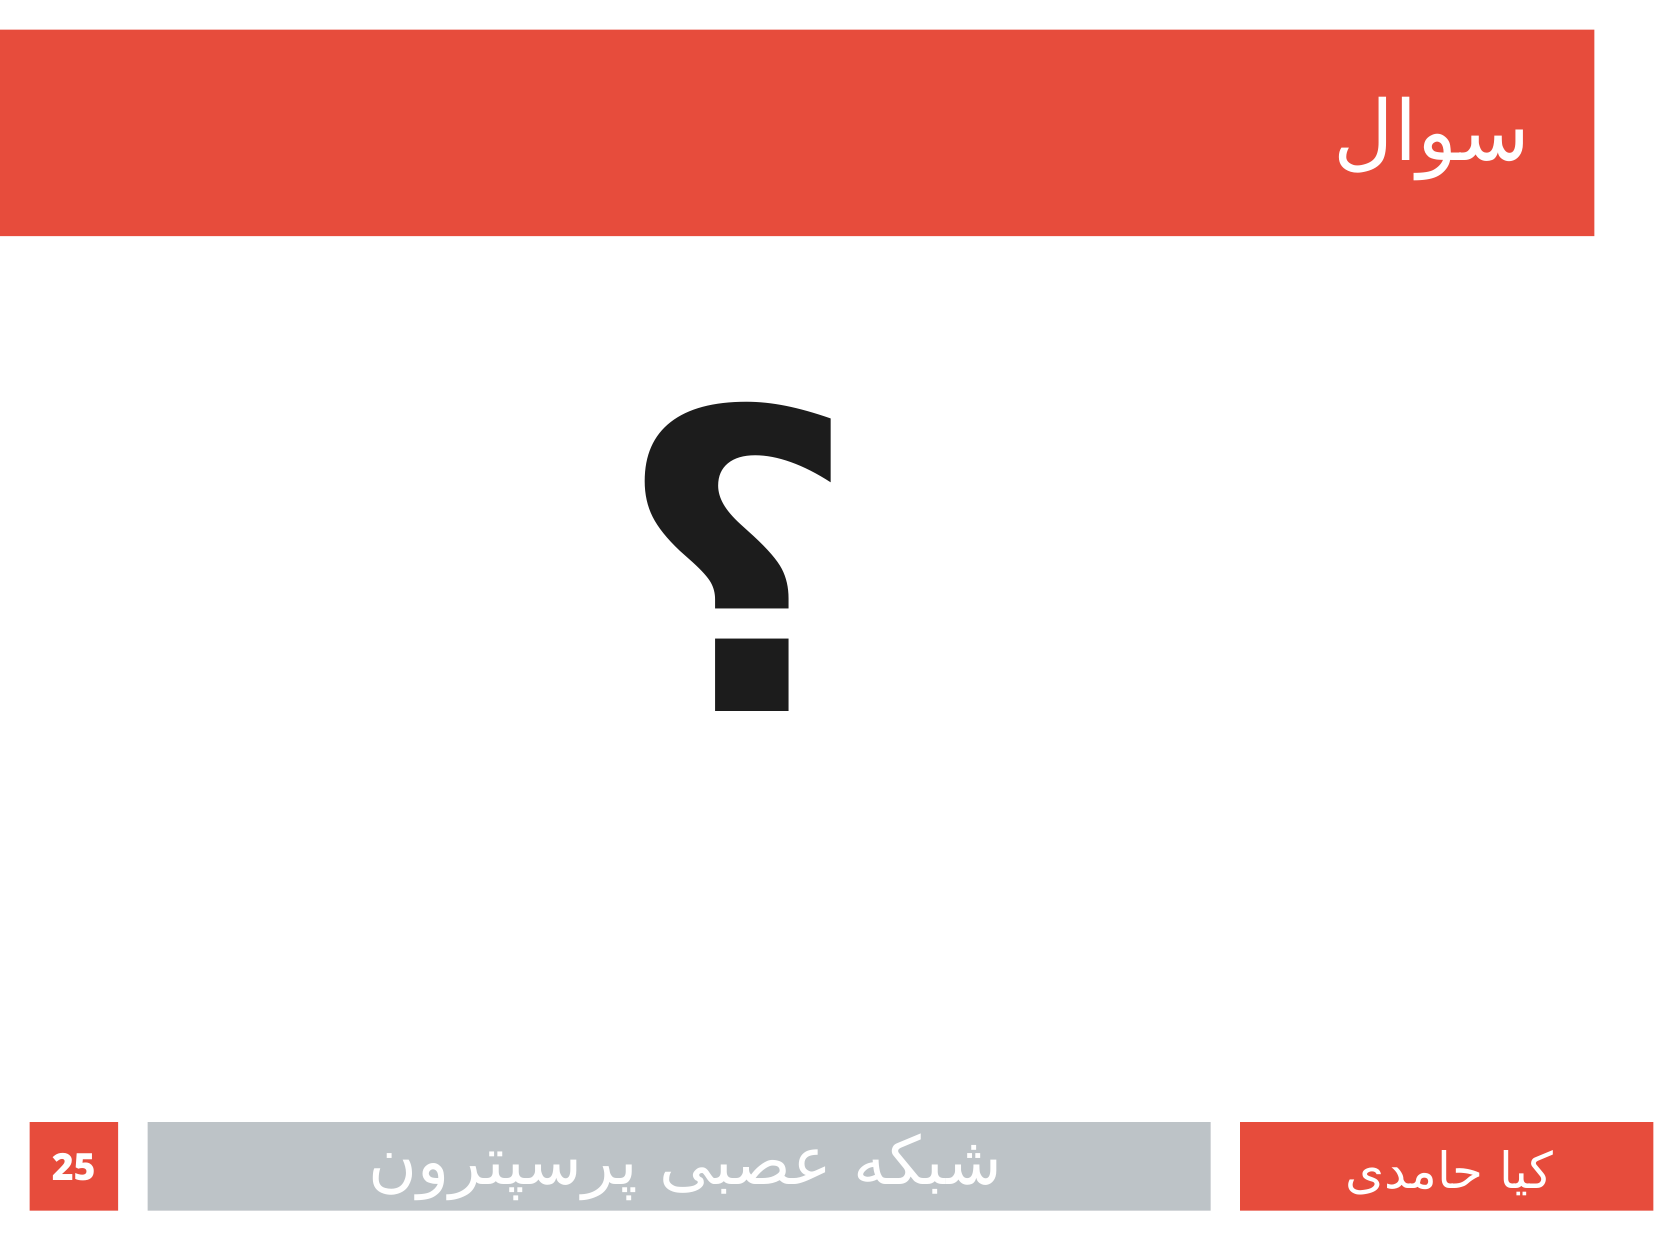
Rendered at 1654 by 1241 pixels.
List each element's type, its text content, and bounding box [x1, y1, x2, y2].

title کیا حامدی [1245, 1127, 1654, 1201]
title سوال [45, 32, 1531, 181]
title شبکه عصبی پرسپترون [150, 1127, 1201, 1201]
list ؟ [59, 324, 1565, 1093]
